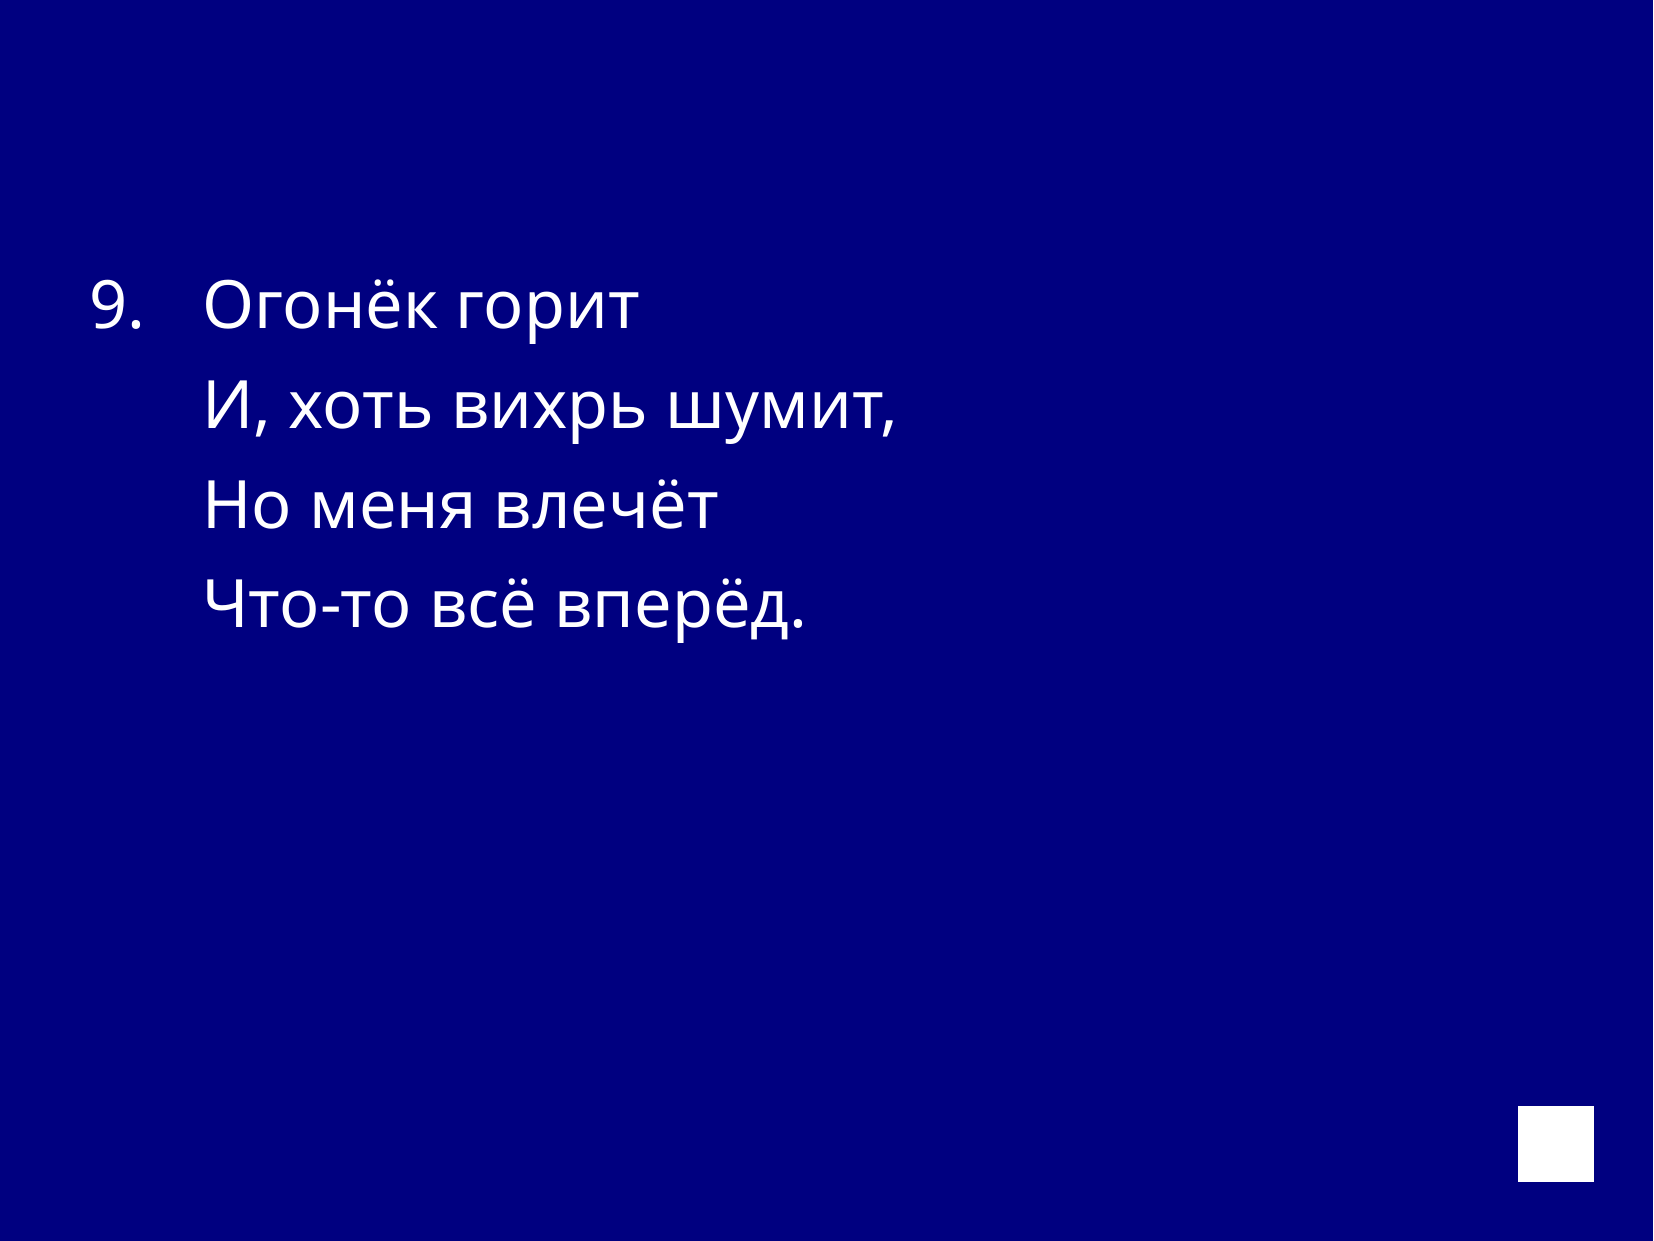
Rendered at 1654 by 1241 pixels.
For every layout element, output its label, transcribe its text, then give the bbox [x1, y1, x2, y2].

text_box [1518, 1106, 1594, 1182]
text_box 9. Огонёк горит И, хоть вихрь шумит, Но меня влечёт Что-то всё вперёд. [75, 150, 1576, 1163]
